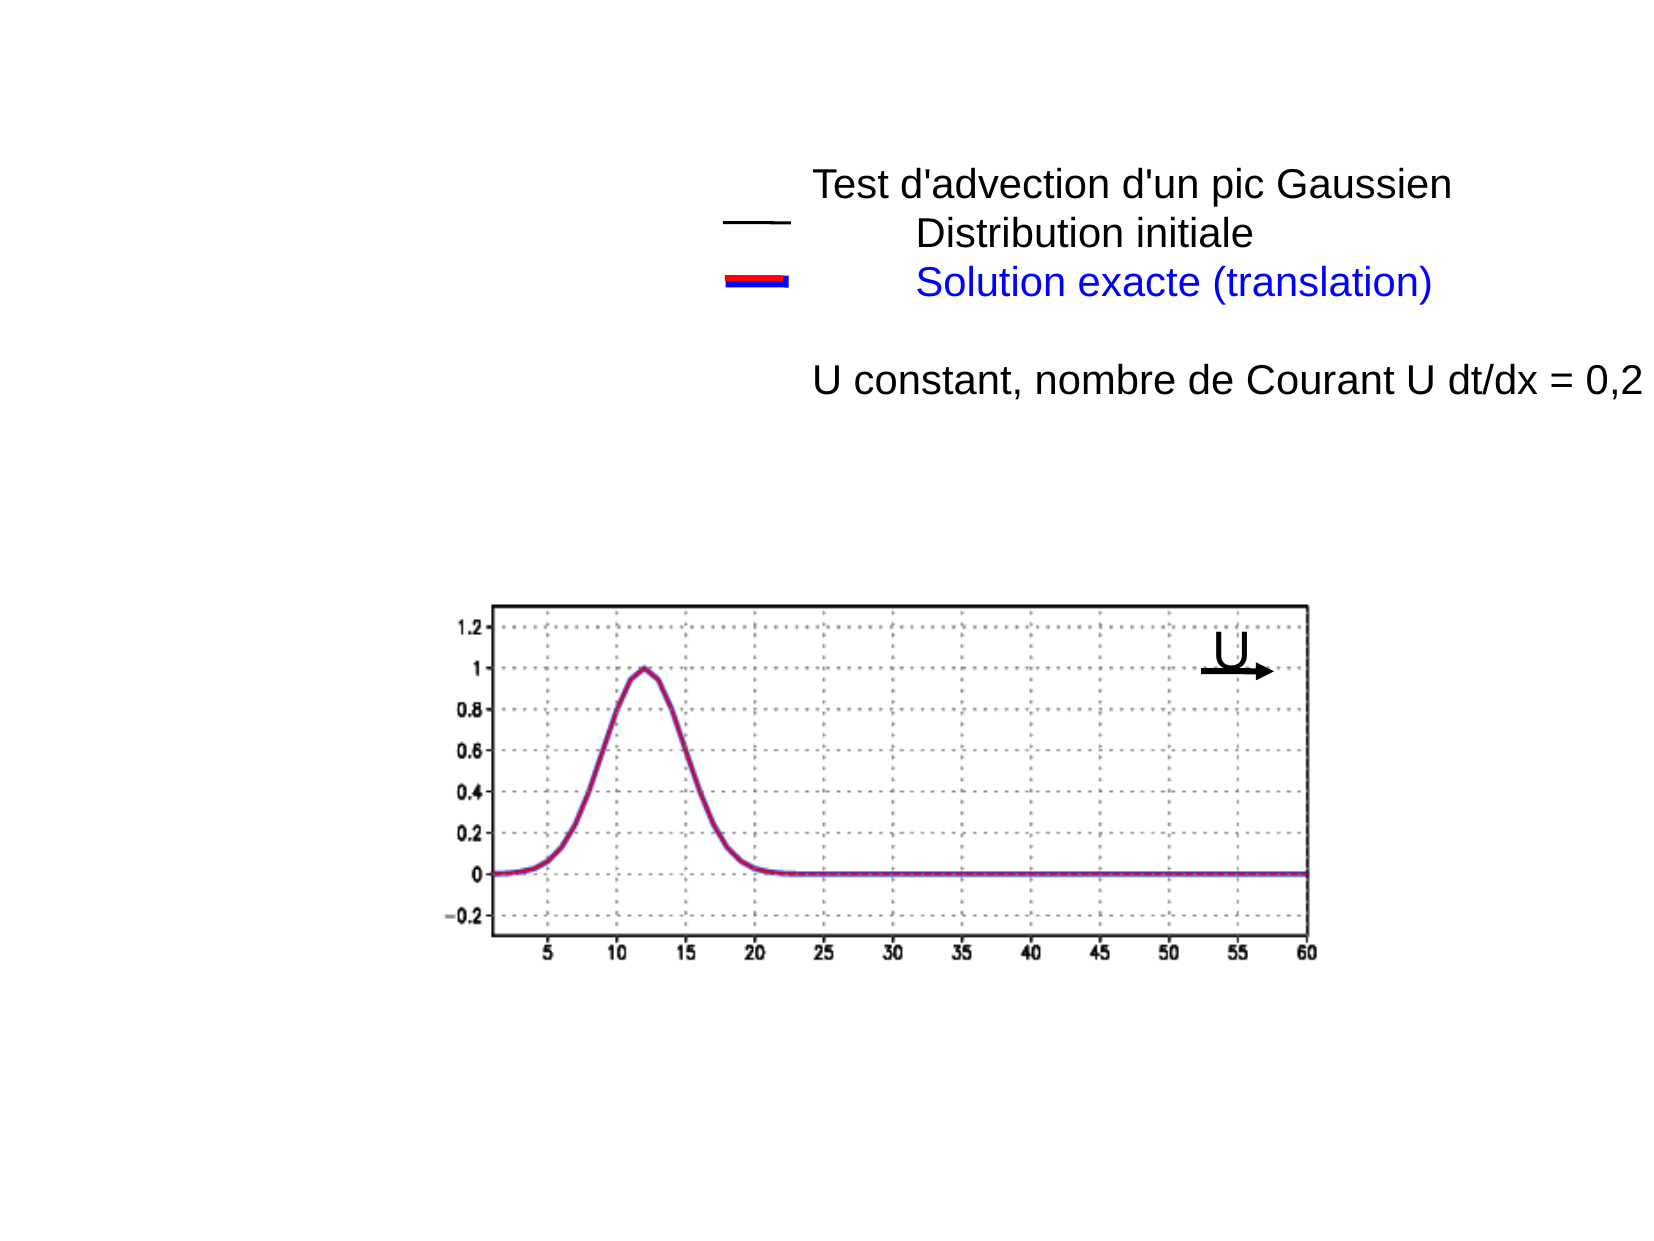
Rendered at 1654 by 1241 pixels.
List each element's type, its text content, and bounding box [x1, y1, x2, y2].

text_box Test d'advection d'un pic Gaussien Distribution initiale Solution exacte (translation)‏ U constant, nombre de Courant U dt/dx = 0,2 [812, 161, 1467, 402]
picture [428, 588, 1333, 979]
text_box U [1212, 620, 1243, 666]
